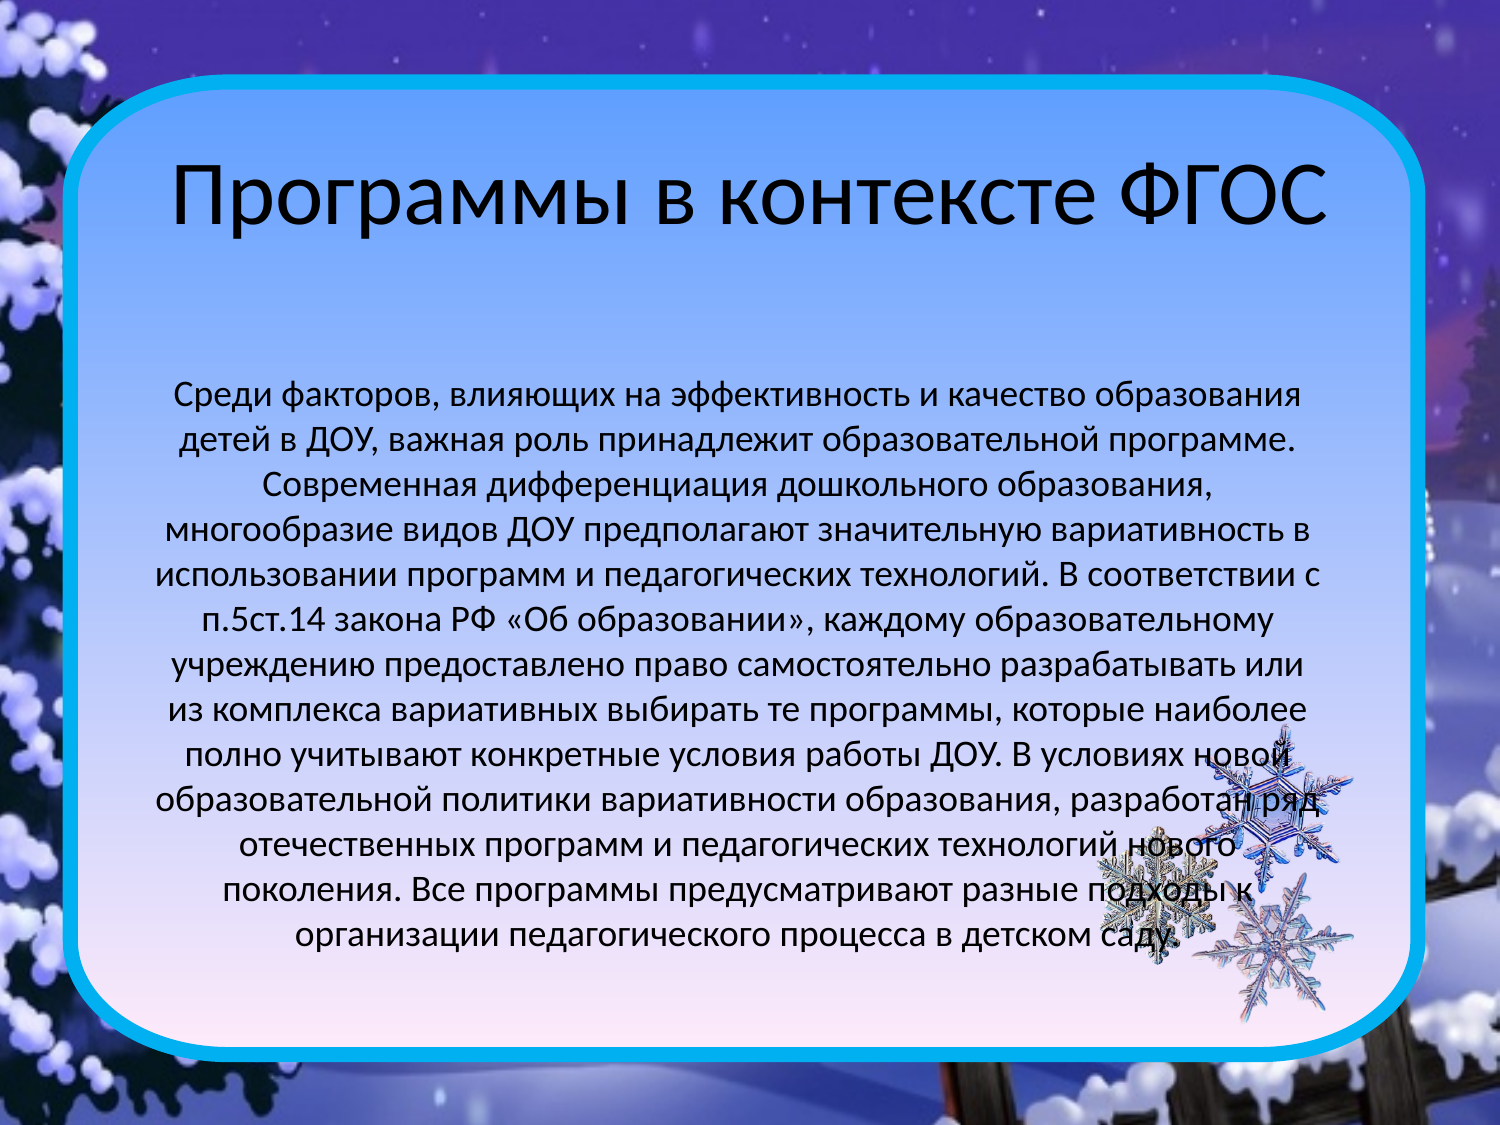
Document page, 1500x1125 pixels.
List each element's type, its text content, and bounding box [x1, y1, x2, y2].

title Программы в контексте ФГОС [112, 125, 1388, 338]
subtitle Среди факторов, влияющих на эффективность и качество образования детей в ДОУ, важная роль принадлежит образовательной программе. Современная дифференциация дошкольного образования, многообразие видов ДОУ предполагают значительную вариативность в использовании программ и педагогических технологий. В соответствии с п.5ст.14 закона РФ «Об образовании», каждому образовательному учреждению предоставлено право самостоятельно разрабатывать или из комплекса вариативных выбирать те программы, которые наиболее полно учитывают конкретные условия работы ДОУ. В условиях новой образовательной политики вариативности образования, разработан ряд отечественных программ и педагогических технологий нового поколения. Все программы предусматривают разные подходы к организации педагогического процесса в детском саду. [135, 361, 1341, 976]
picture [0, 0, 1500, 1125]
